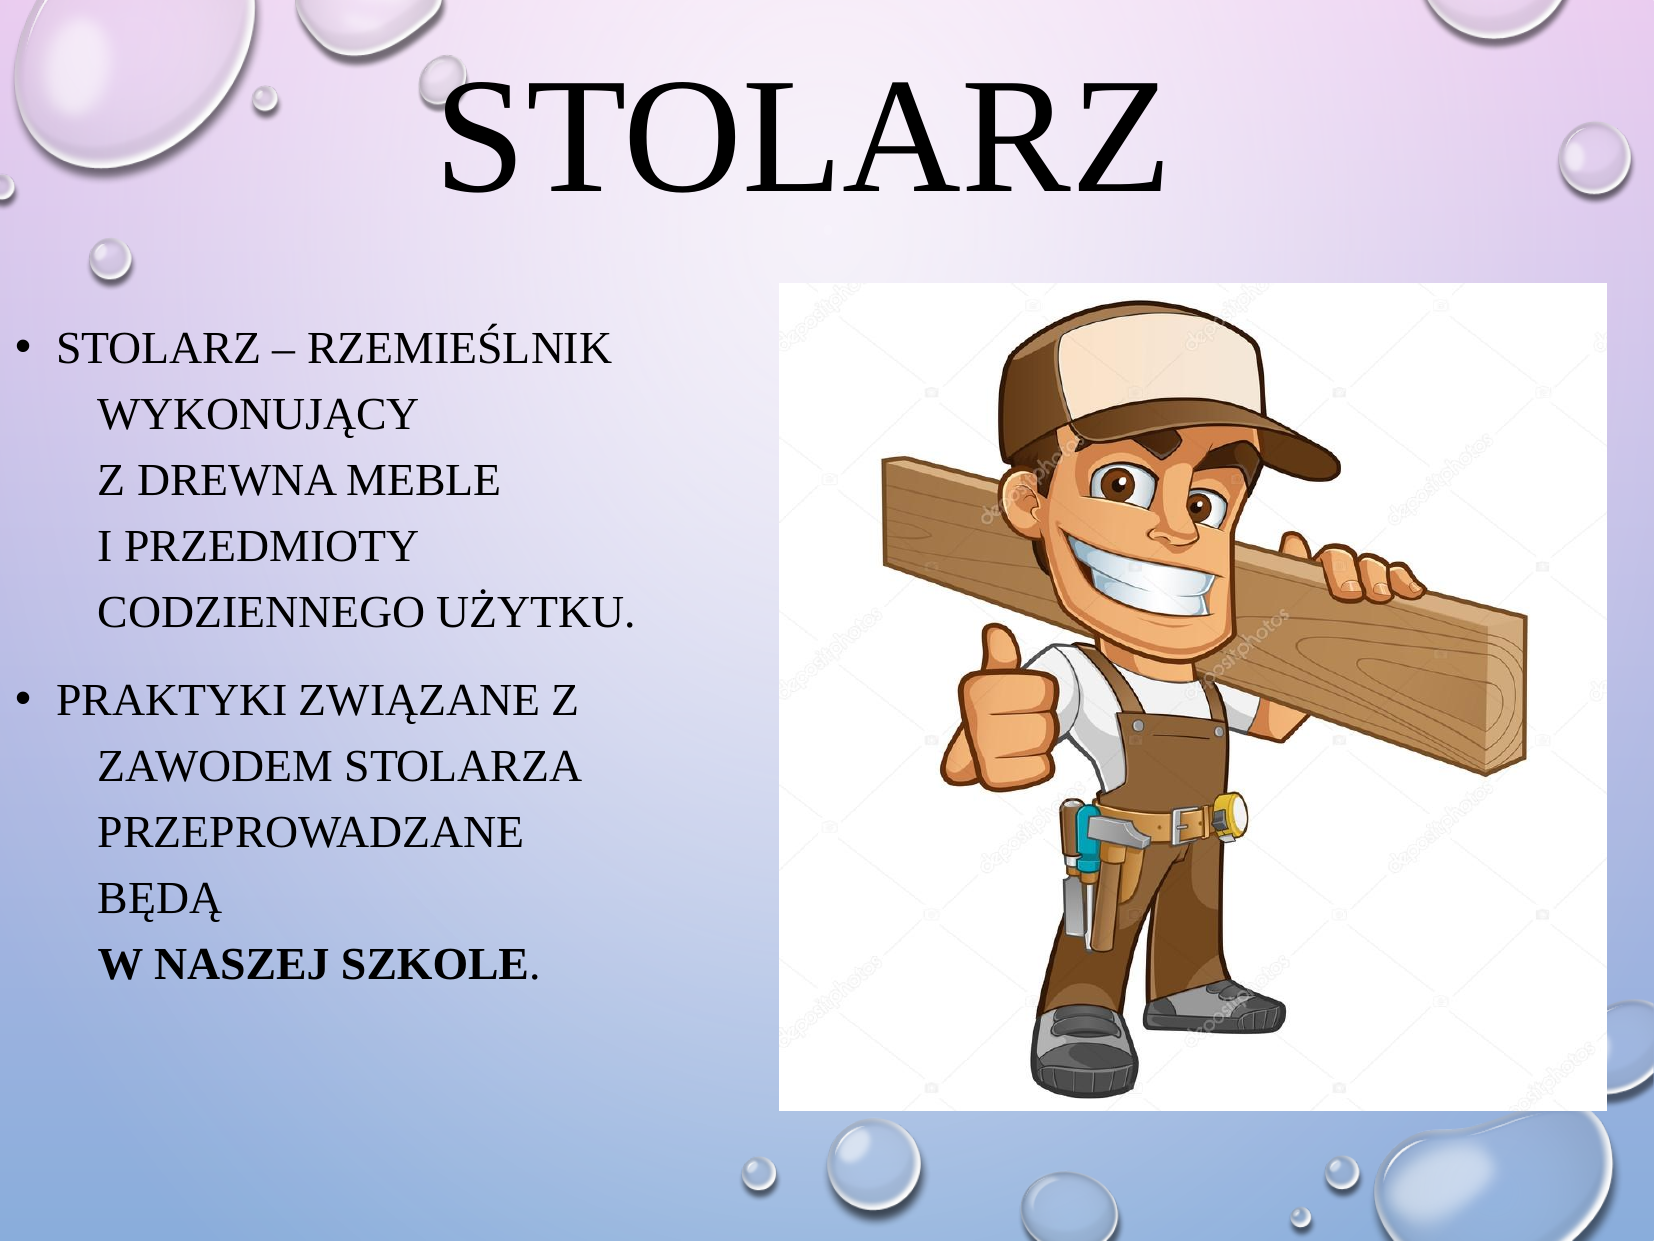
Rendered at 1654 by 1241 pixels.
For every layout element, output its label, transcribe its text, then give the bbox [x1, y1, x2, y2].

title Stolarz [0, 36, 1607, 240]
picture [779, 283, 1607, 1111]
list Stolarz – rzemieślnik wykonujący z drewna meble i przedmioty codziennego użytku. Praktyki związane z zawodem stolarza przeprowadzane będą w naszej szkole. [0, 299, 674, 1019]
